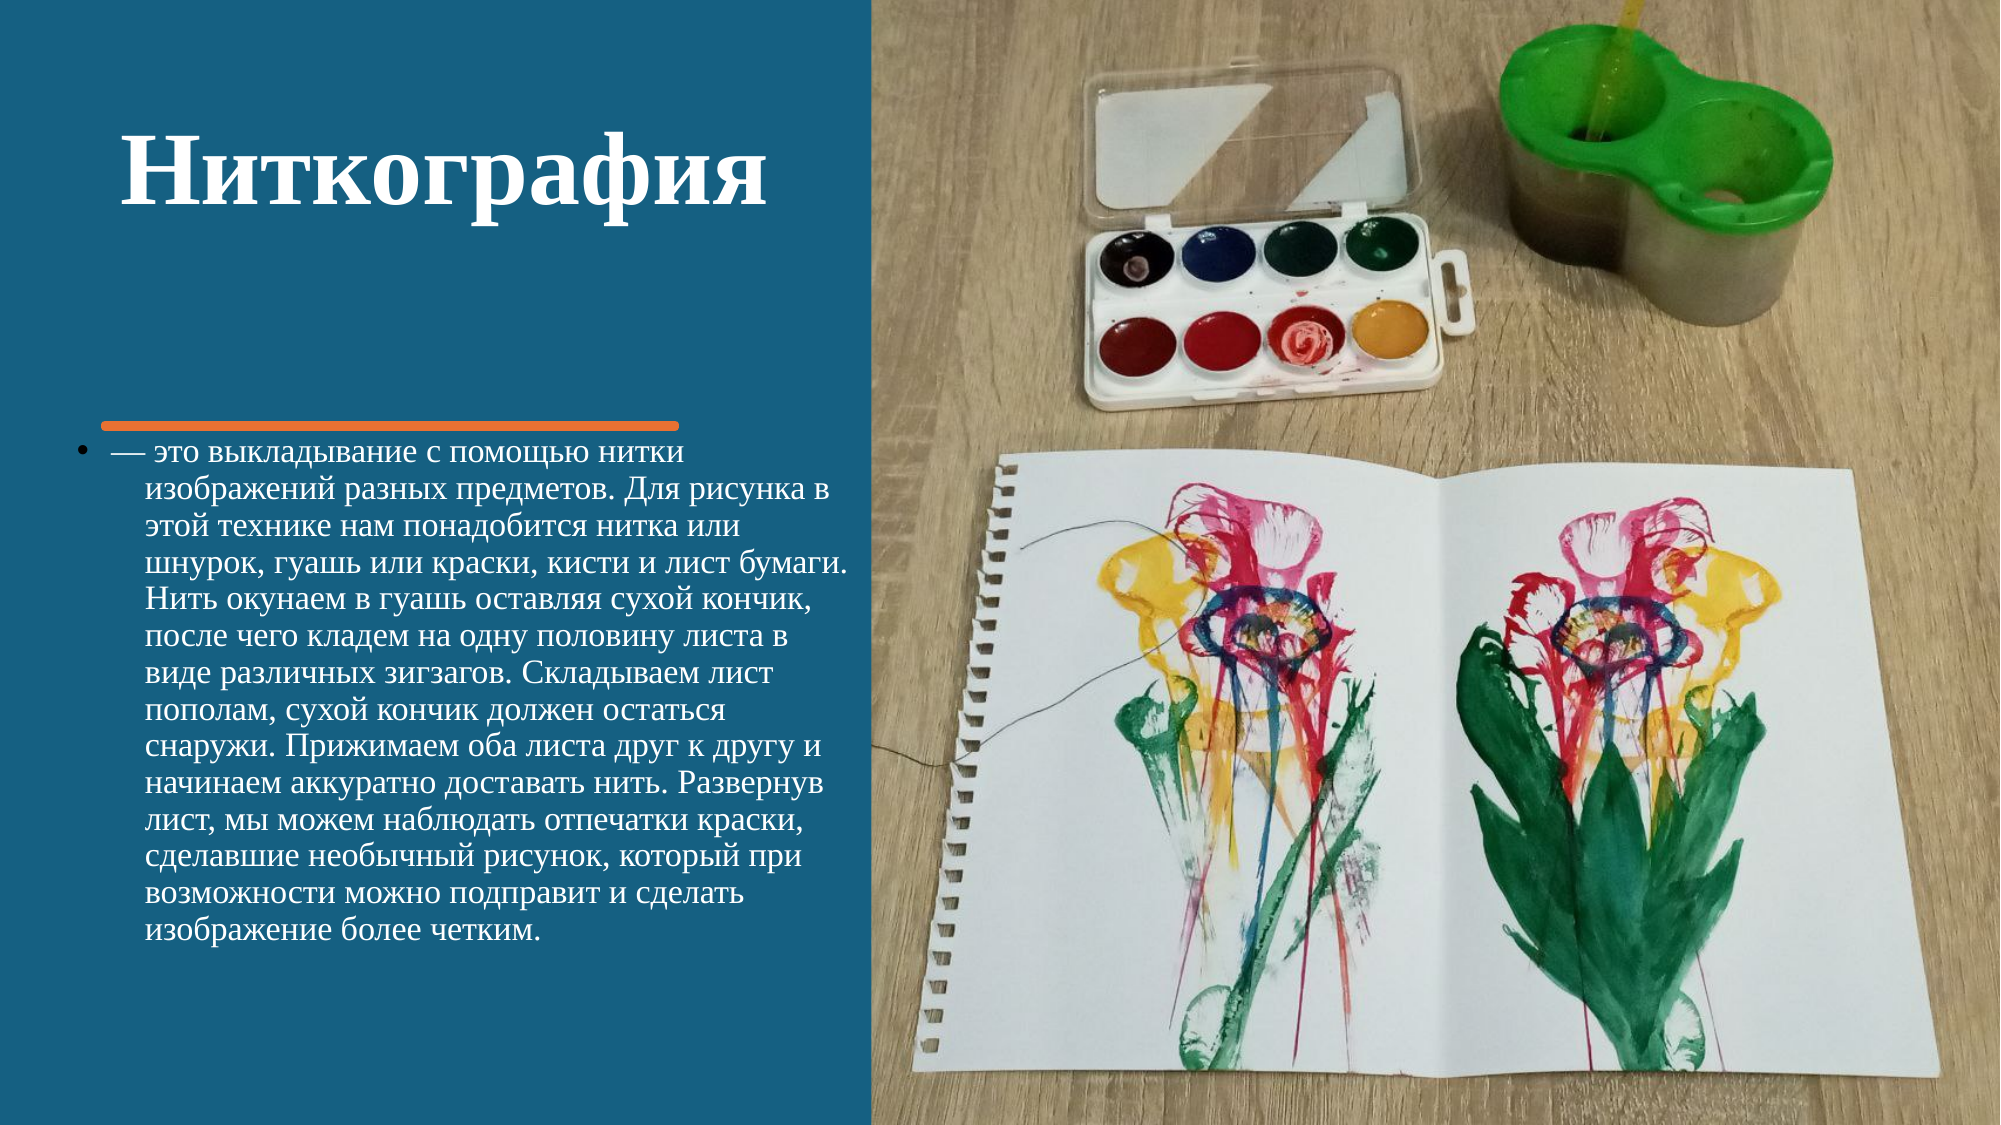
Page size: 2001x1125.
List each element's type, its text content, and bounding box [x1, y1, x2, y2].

list — это выкладывание с помощью нитки изображений разных предметов. Для рисунка в этой технике нам понадобится нитка или шнурок, гуашь или краски, кисти и лист бумаги. Нить окунаем в гуашь оставляя сухой кончик, после чего кладем на одну половину листа в виде различных зигзагов. Складываем лист пополам, сухой кончик должен остаться снаружи. Прижимаем оба листа друг к другу и начинаем аккуратно доставать нить. Развернув лист, мы можем наблюдать отпечатки краски, сделавшие необычный рисунок, который при возможности можно подправит и сделать изображение более четким. [61, 426, 871, 965]
text_box [0, 0, 871, 1125]
picture [871, 0, 2000, 1125]
title Ниткография [105, 0, 822, 235]
